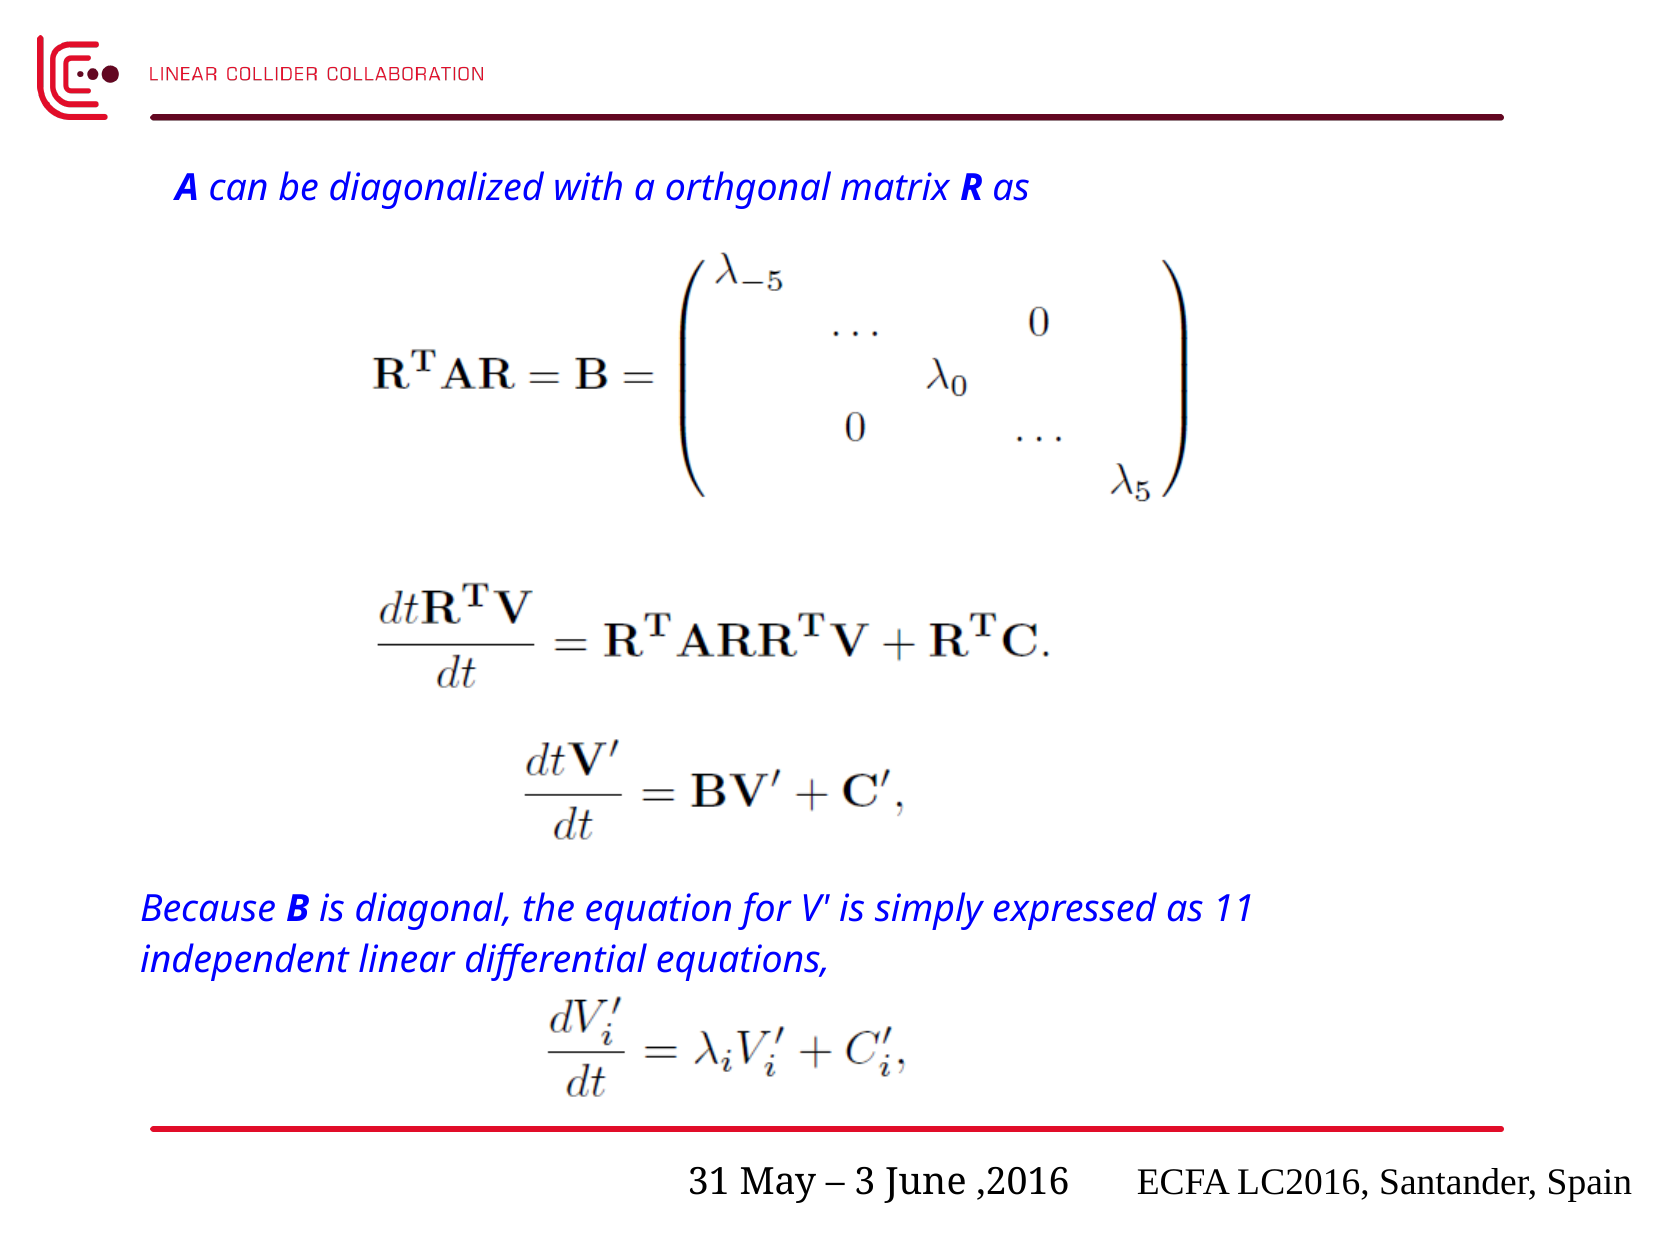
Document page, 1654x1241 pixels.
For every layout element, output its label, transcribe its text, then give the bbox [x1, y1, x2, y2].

picture [37, 35, 1504, 1132]
text_box A can be diagonalized with a orthgonal matrix R as [160, 153, 1312, 220]
text_box Because B is diagonal, the equation for V' is simply expressed as 11 independent linear differential equations, [125, 874, 1371, 991]
